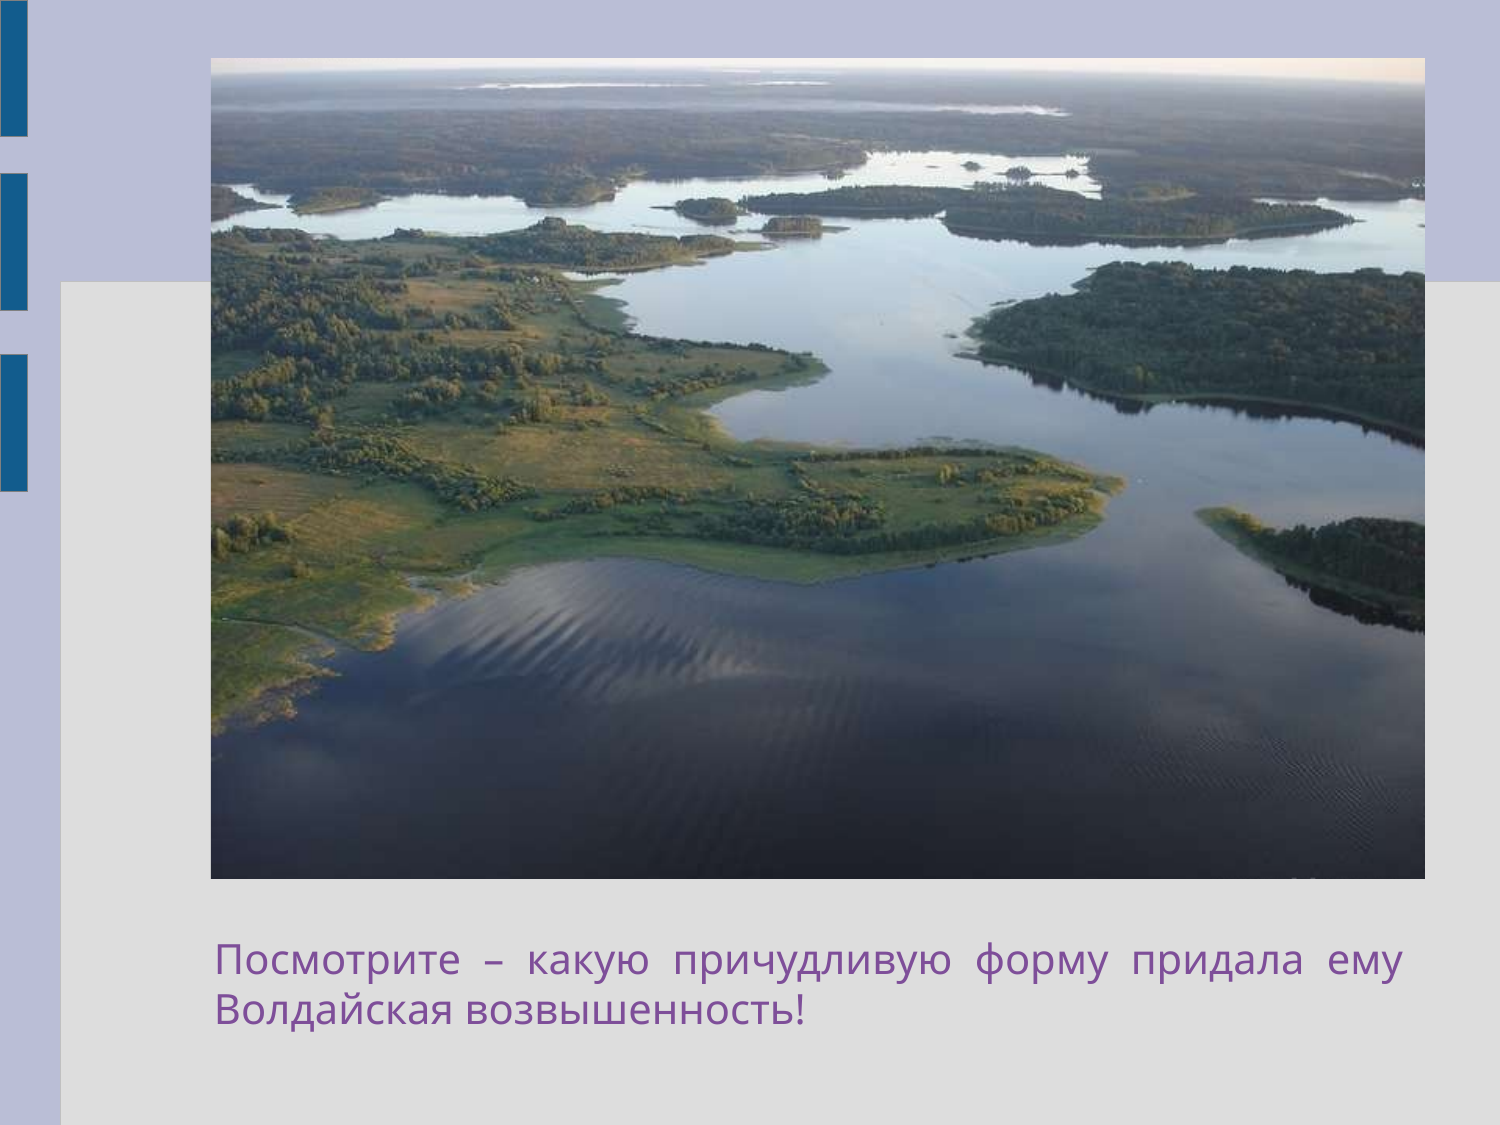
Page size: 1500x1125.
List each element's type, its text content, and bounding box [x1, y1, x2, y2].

text_box Посмотрите – какую причудливую форму придала ему Волдайская возвышенность! [199, 925, 1418, 1041]
picture [210, 58, 1425, 879]
